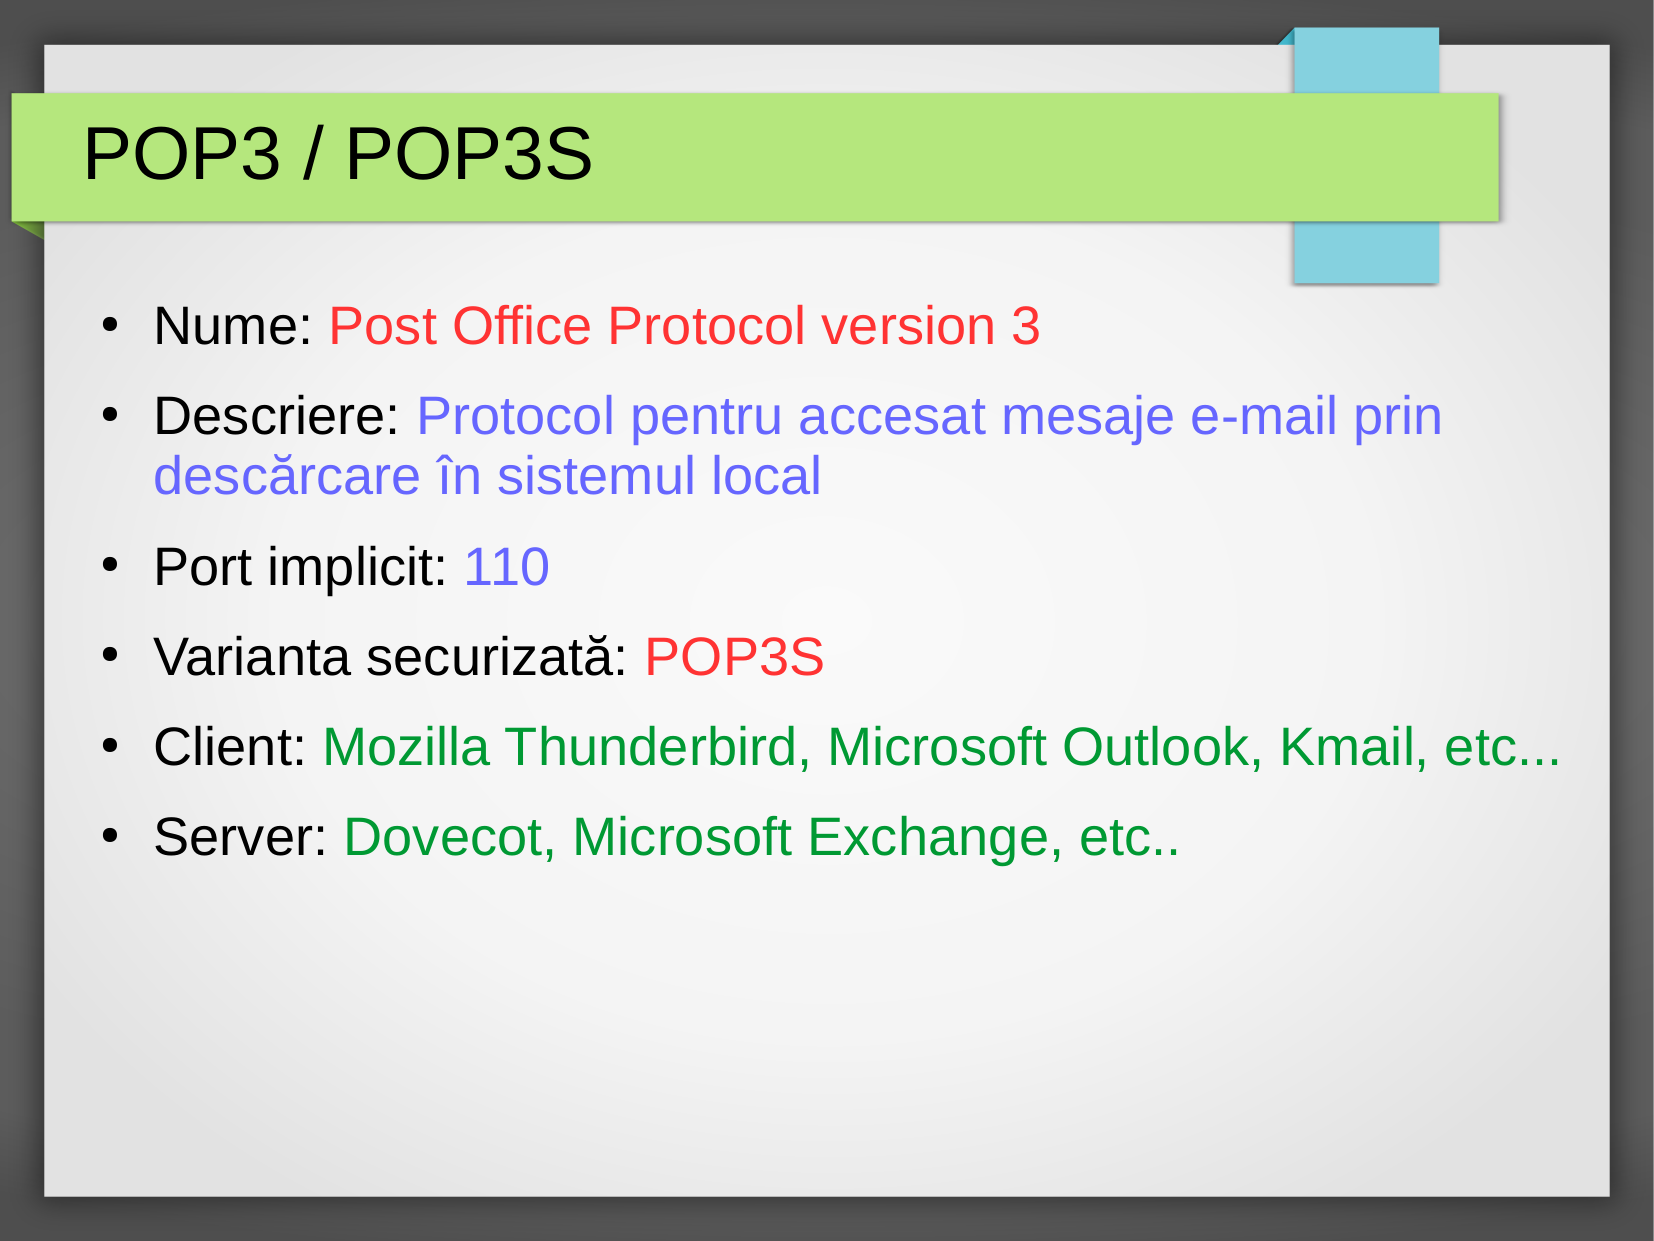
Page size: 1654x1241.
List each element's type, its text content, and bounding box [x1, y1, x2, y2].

list Nume: Post Office Protocol version 3 Descriere: Protocol pentru accesat mesaje e-mail prin descărcare în sistemul local Port implicit: 110 Varianta securizată: POP3S Client: Mozilla Thunderbird, Microsoft Outlook, Kmail, etc... Server: Dovecot, Microsoft Exchange, etc.. [82, 295, 1571, 1015]
title POP3 / POP3S [82, 94, 1264, 213]
picture [0, 0, 1654, 1241]
